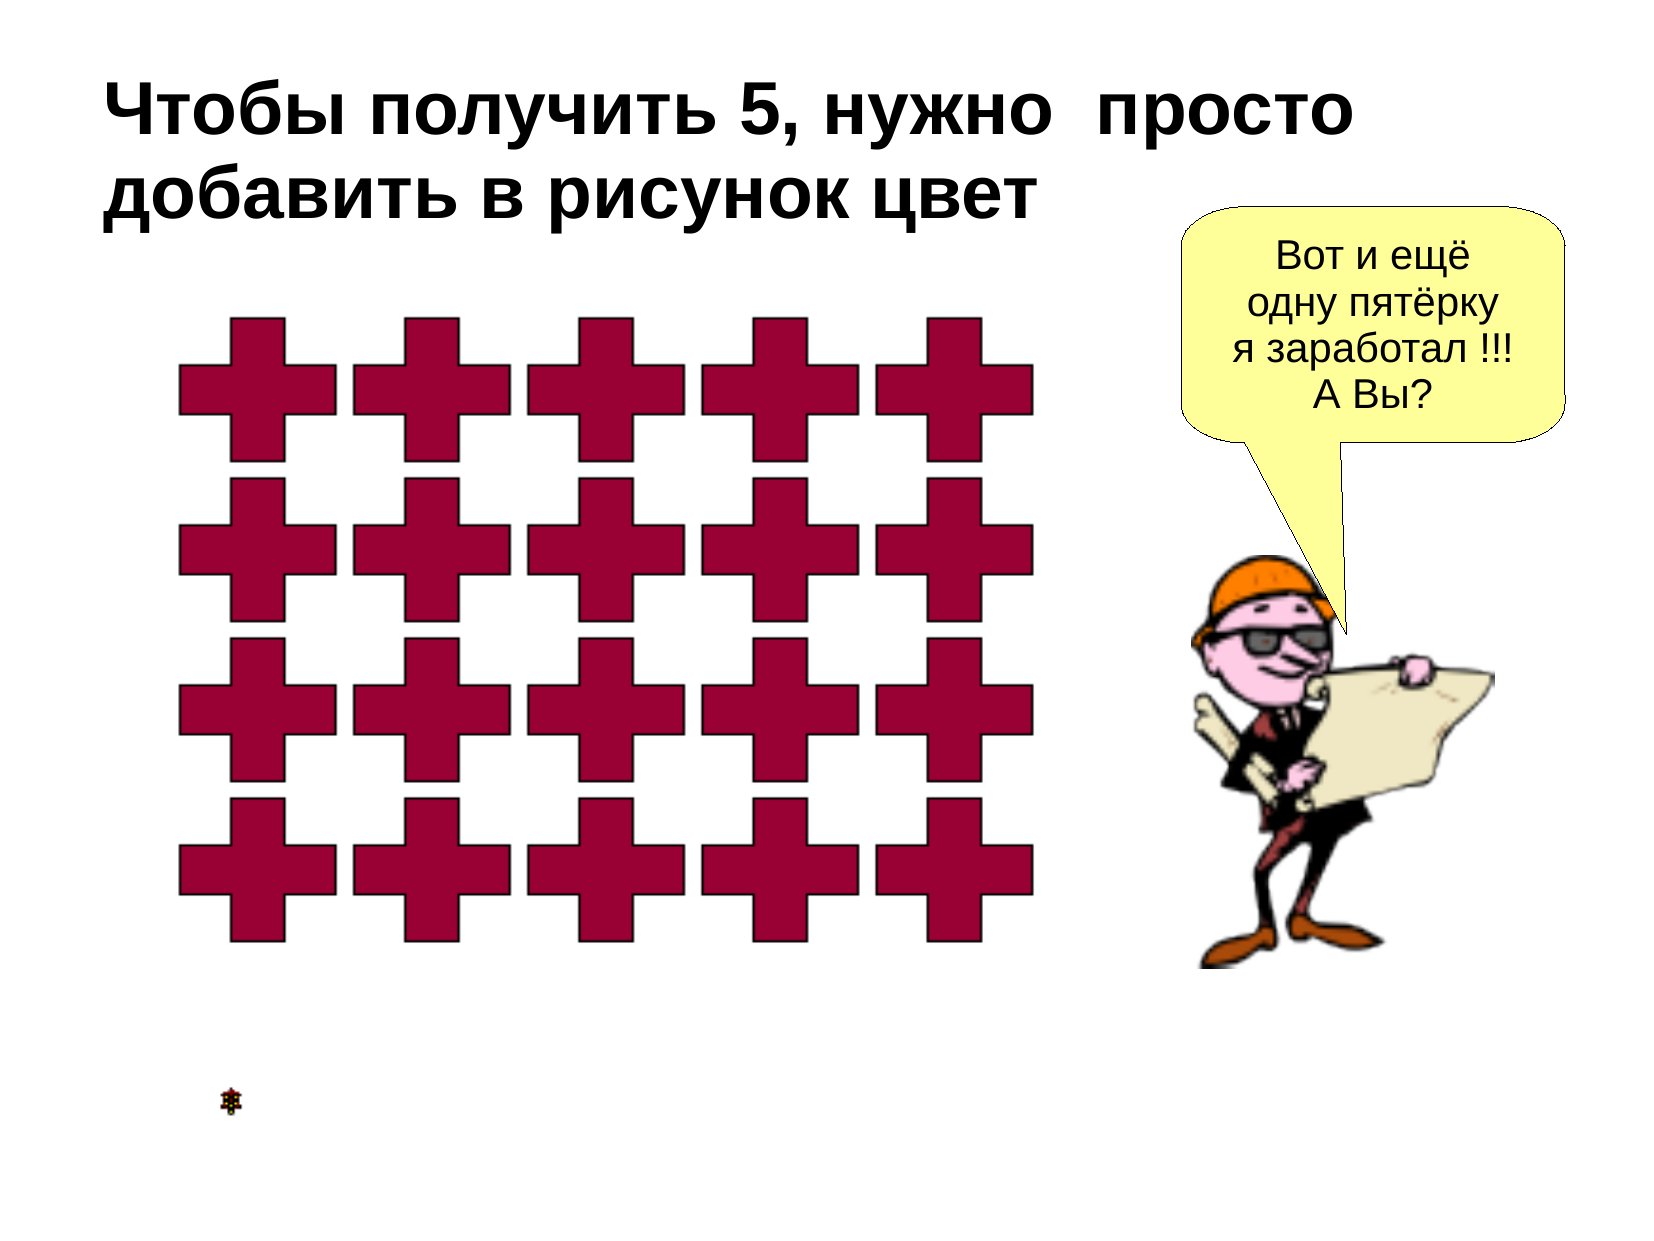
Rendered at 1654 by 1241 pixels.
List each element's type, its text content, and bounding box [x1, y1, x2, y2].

picture [147, 305, 1185, 1182]
text_box Чтобы получить 5, нужно просто добавить в рисунок цвет [88, 59, 1565, 242]
text_box Вот и ещё одну пятёрку я заработал !!! А Вы? [1181, 206, 1566, 635]
picture [1191, 555, 1495, 969]
